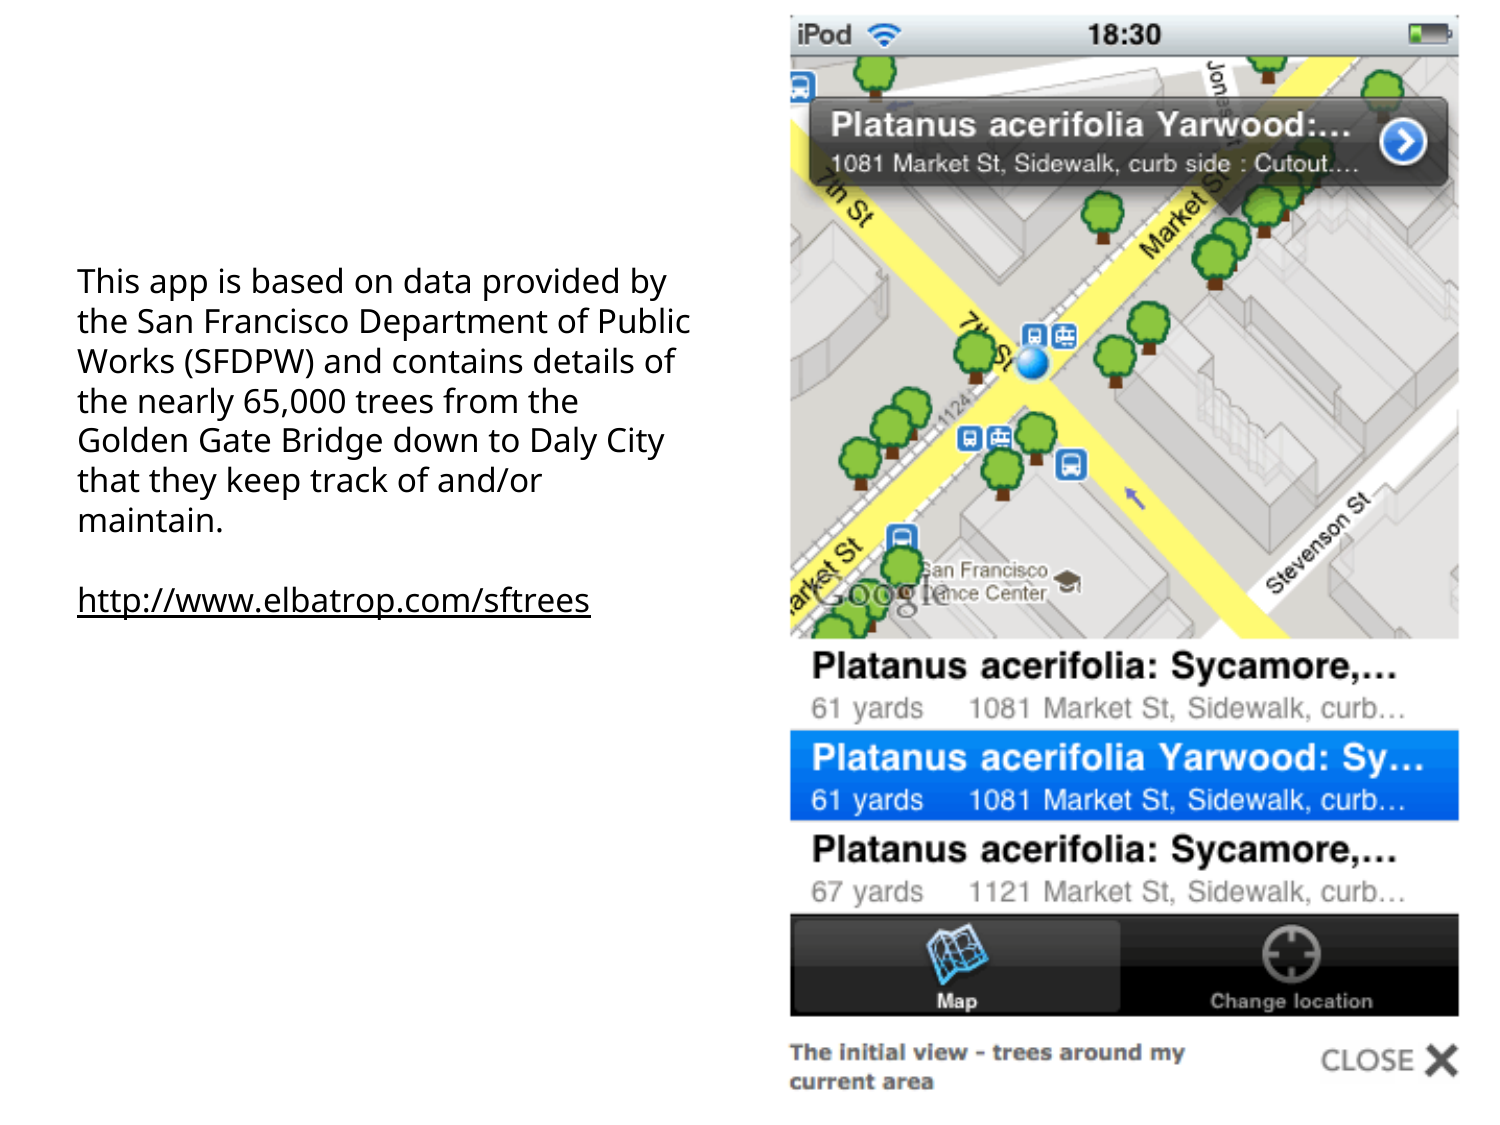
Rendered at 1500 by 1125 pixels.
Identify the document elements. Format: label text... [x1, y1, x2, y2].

text_box This app is based on data provided by the San Francisco Department of Public Works (SFDPW) and contains details of the nearly 65,000 trees from the Golden Gate Bridge down to Daly City that they keep track of and/or maintain. http://www.elbatrop.com/sftrees [62, 212, 713, 628]
picture [770, 0, 1476, 1094]
